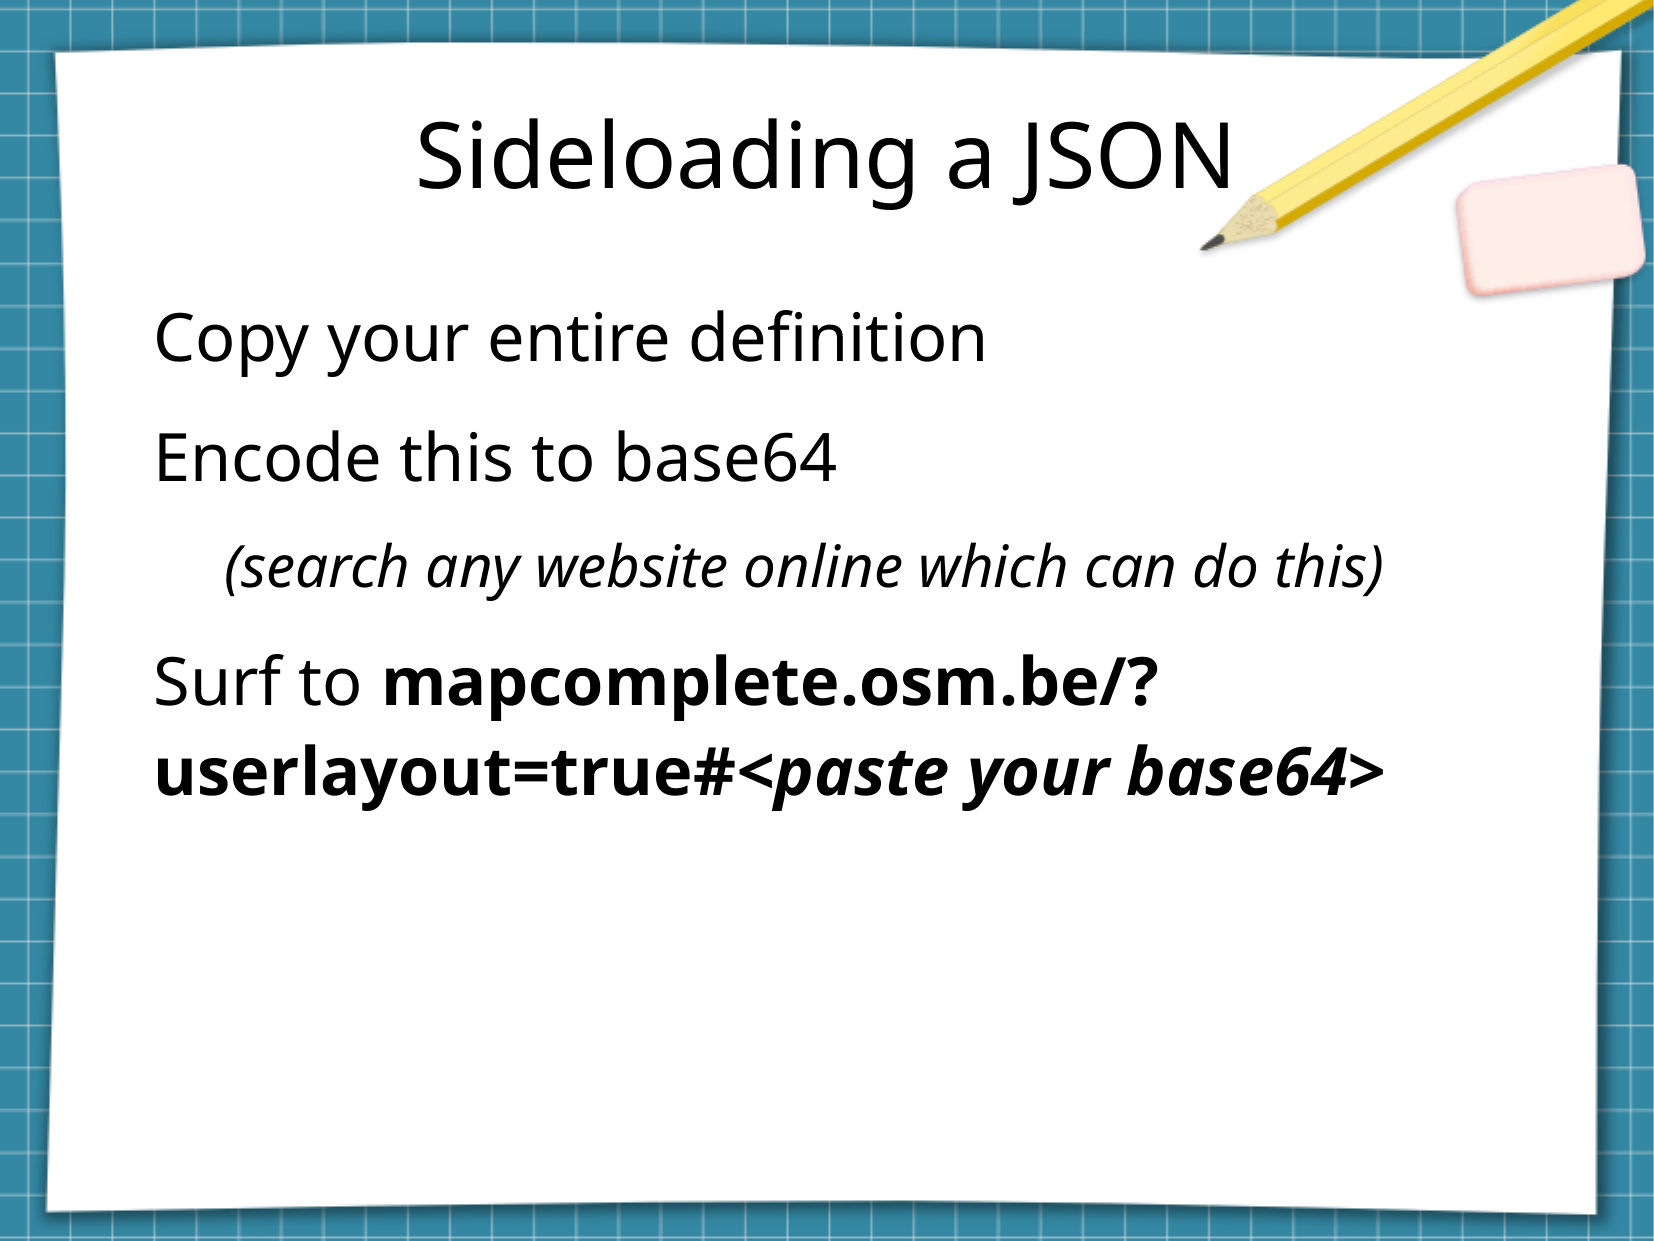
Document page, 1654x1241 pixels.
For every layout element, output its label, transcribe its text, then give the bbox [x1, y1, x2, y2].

picture [0, 0, 1654, 1241]
title Sideloading a JSON [82, 49, 1571, 257]
list Copy your entire definition Encode this to base64 (search any website online which can do this) Surf to mapcomplete.osm.be/?userlayout=true#<paste your base64> [82, 290, 1571, 1010]
